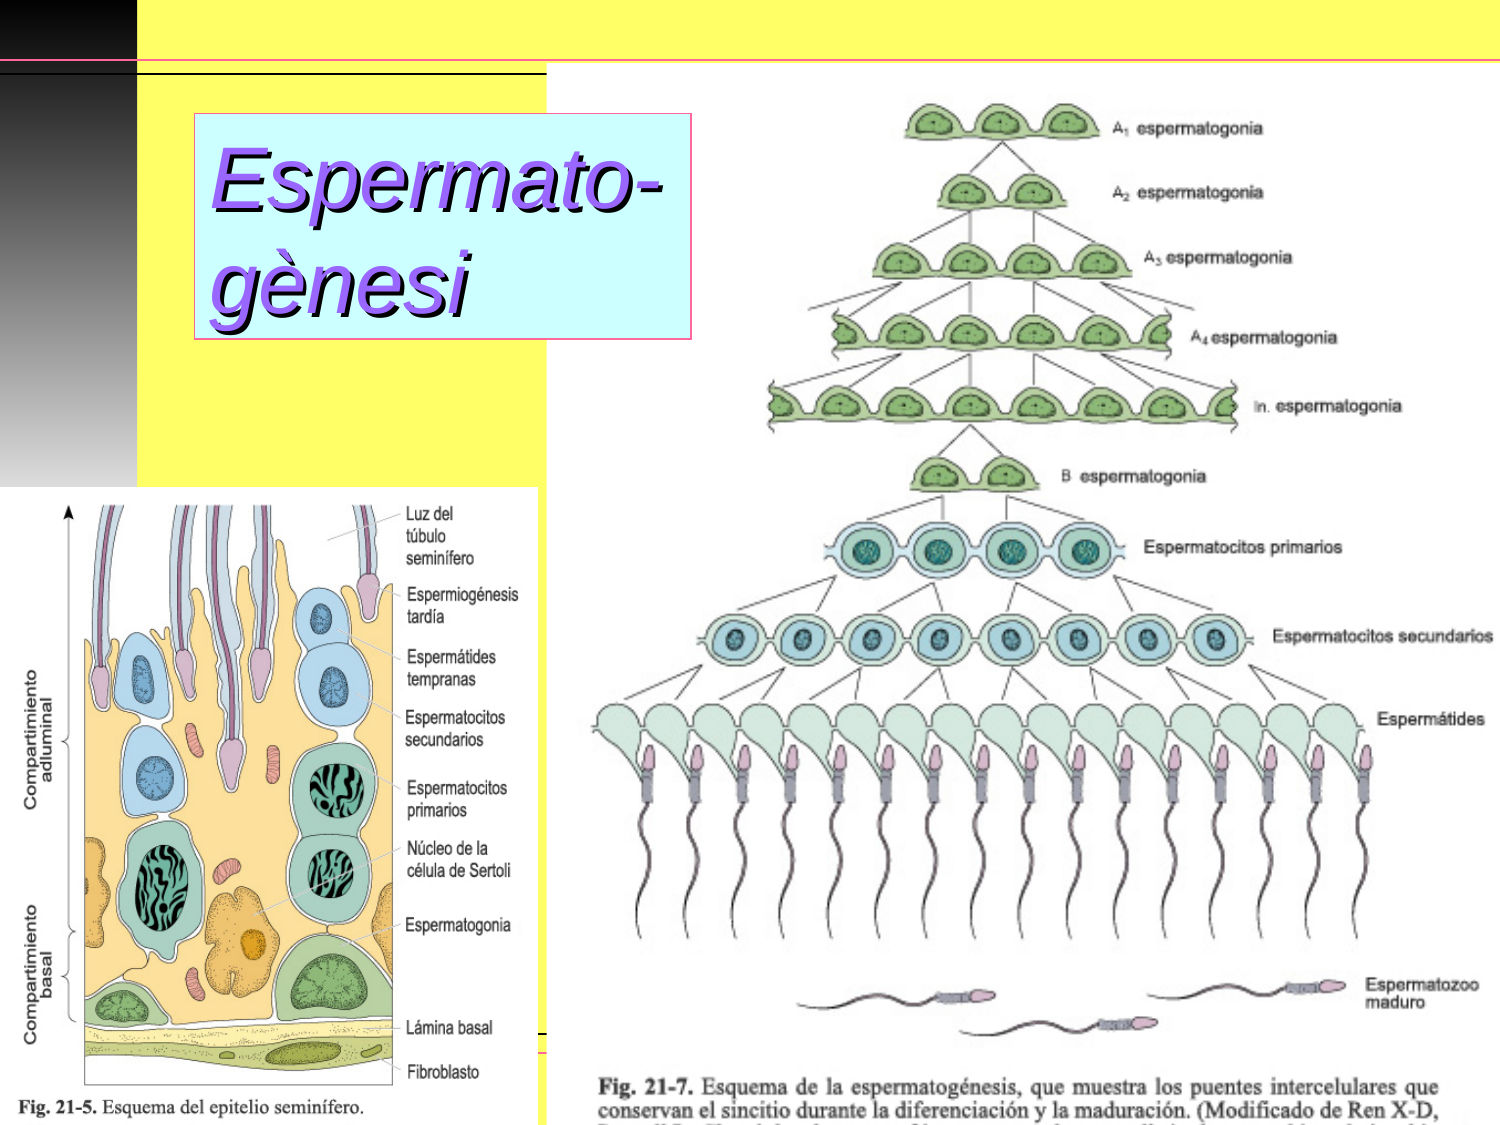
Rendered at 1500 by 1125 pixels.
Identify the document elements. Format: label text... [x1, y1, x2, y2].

picture [0, 487, 538, 1125]
picture [546, 63, 1500, 1125]
text_box Espermato-gènesi [194, 113, 691, 339]
